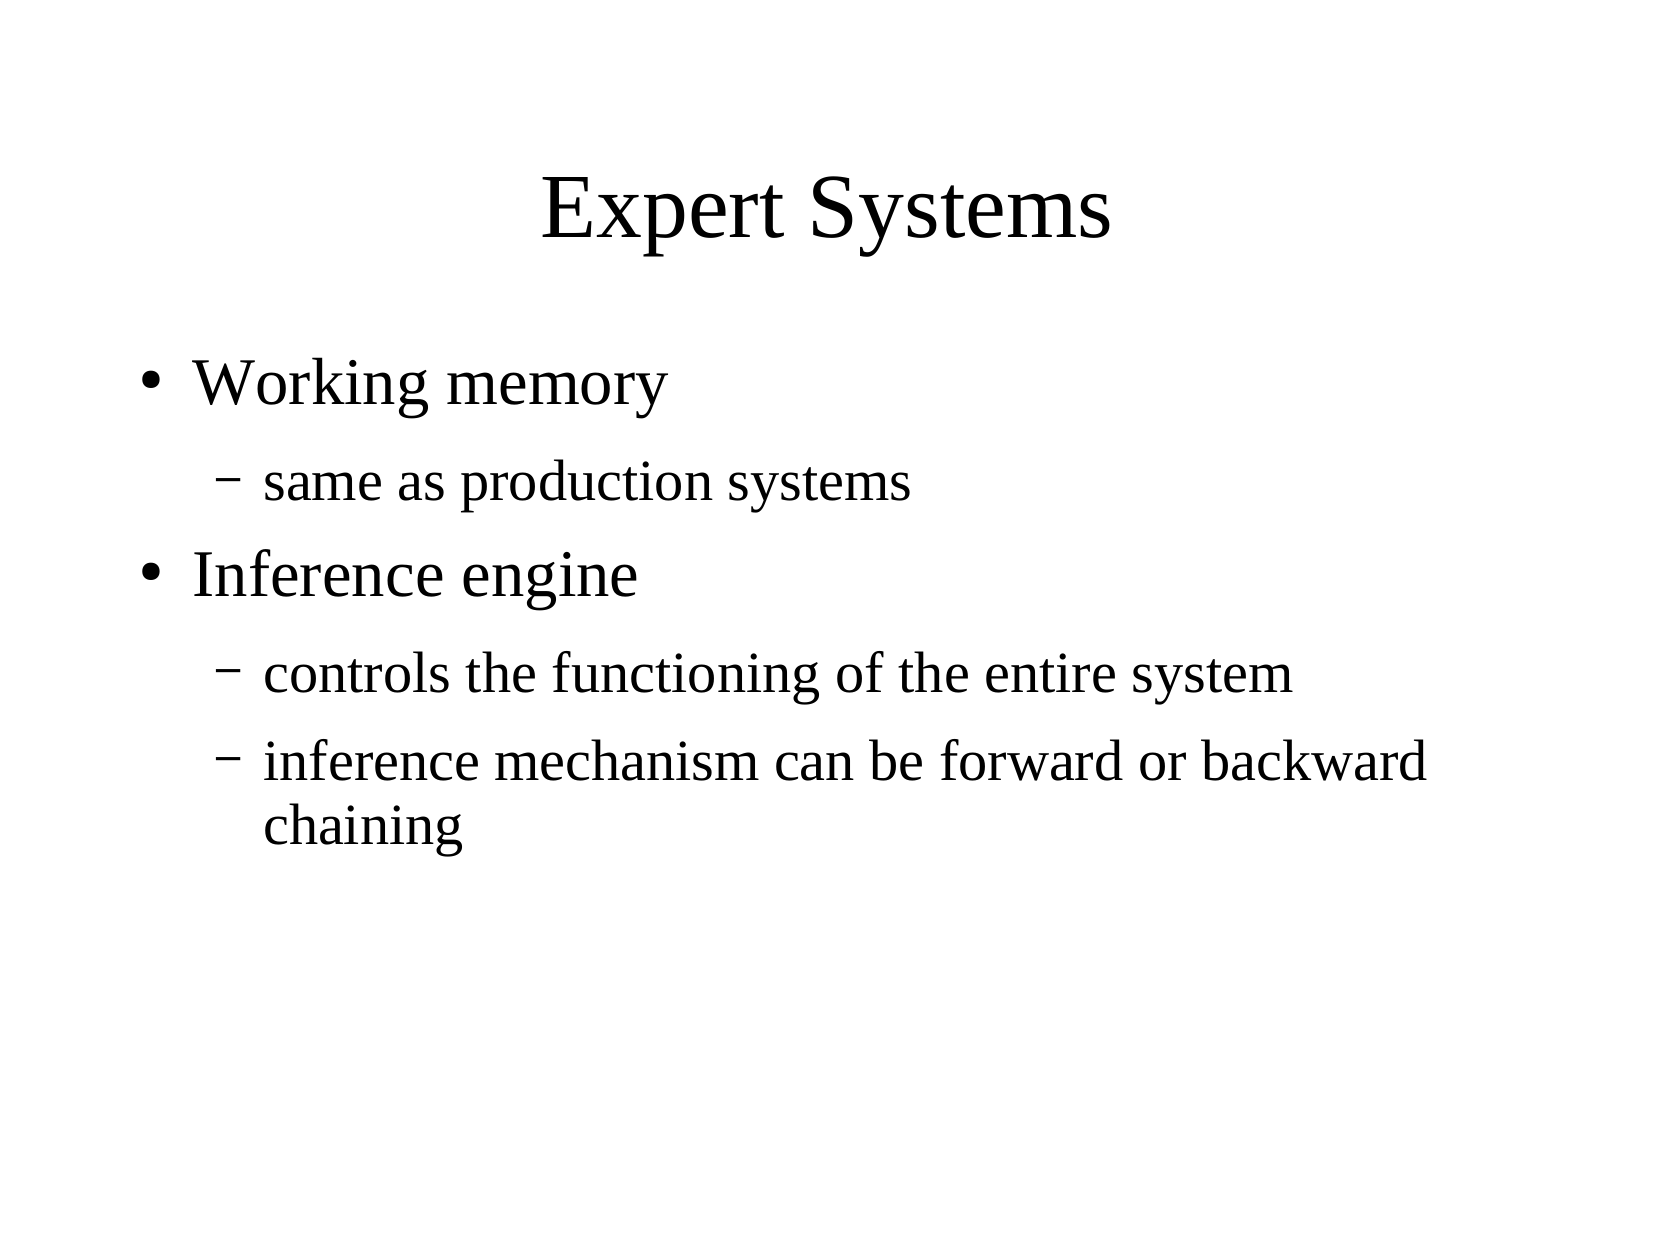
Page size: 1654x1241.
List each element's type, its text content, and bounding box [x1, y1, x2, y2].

title Expert Systems [121, 102, 1534, 311]
list Working memory same as production systems Inference engine controls the functioning of the entire system inference mechanism can be forward or backward chaining [121, 344, 1534, 1127]
